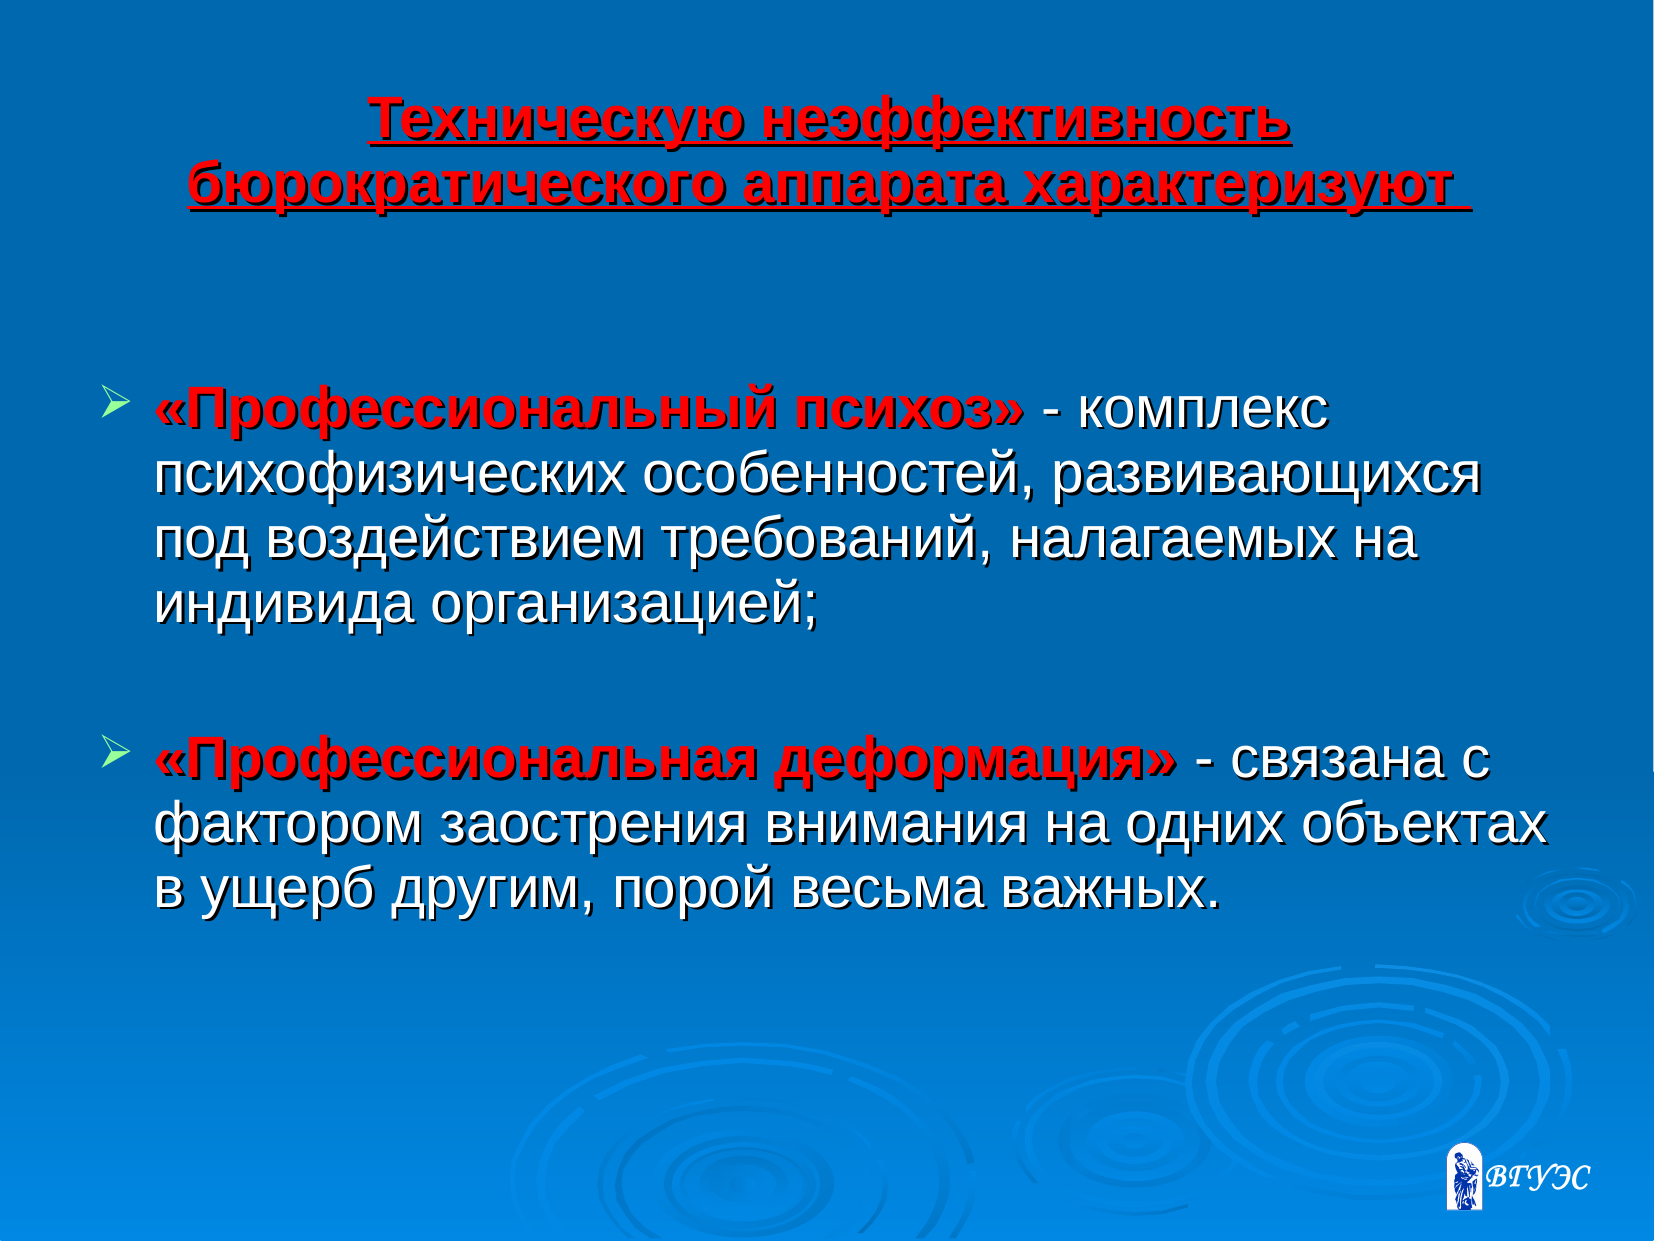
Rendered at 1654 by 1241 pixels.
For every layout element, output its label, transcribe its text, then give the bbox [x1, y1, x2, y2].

title Техническую неэффективность бюрократического аппарата характеризуют [84, 47, 1573, 254]
list «Профессиональный психоз» - комплекс психофизических особенностей, развивающихся под воздействием требований, налагаемых на индивида организацией; «Профессиональная деформация» - связана с фактором заострения внимания на одних объектах в ущерб другим, порой весьма важных. [82, 289, 1571, 1108]
picture [1446, 1142, 1592, 1211]
